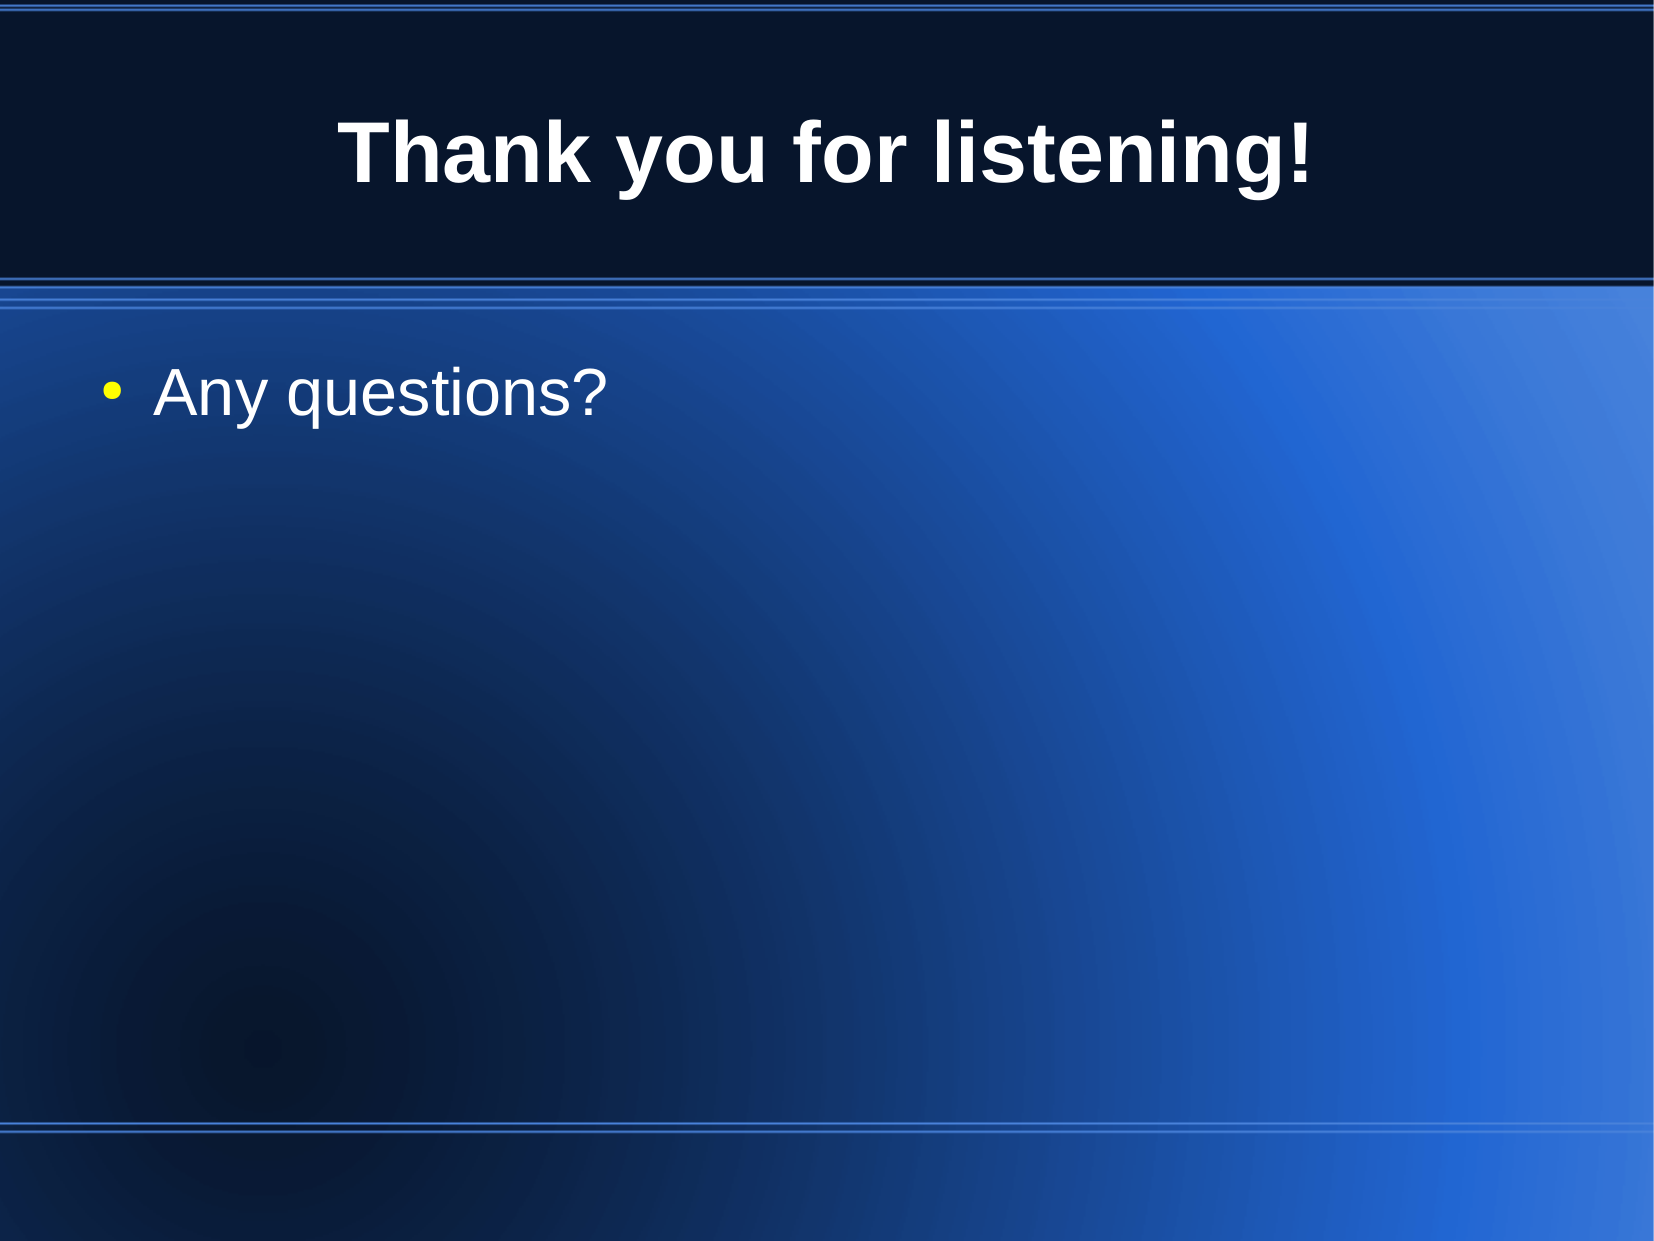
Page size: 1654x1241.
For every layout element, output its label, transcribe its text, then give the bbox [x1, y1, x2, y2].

title Thank you for listening! [82, 49, 1571, 257]
list Any questions? [82, 355, 1571, 1058]
picture [0, 0, 1654, 1241]
